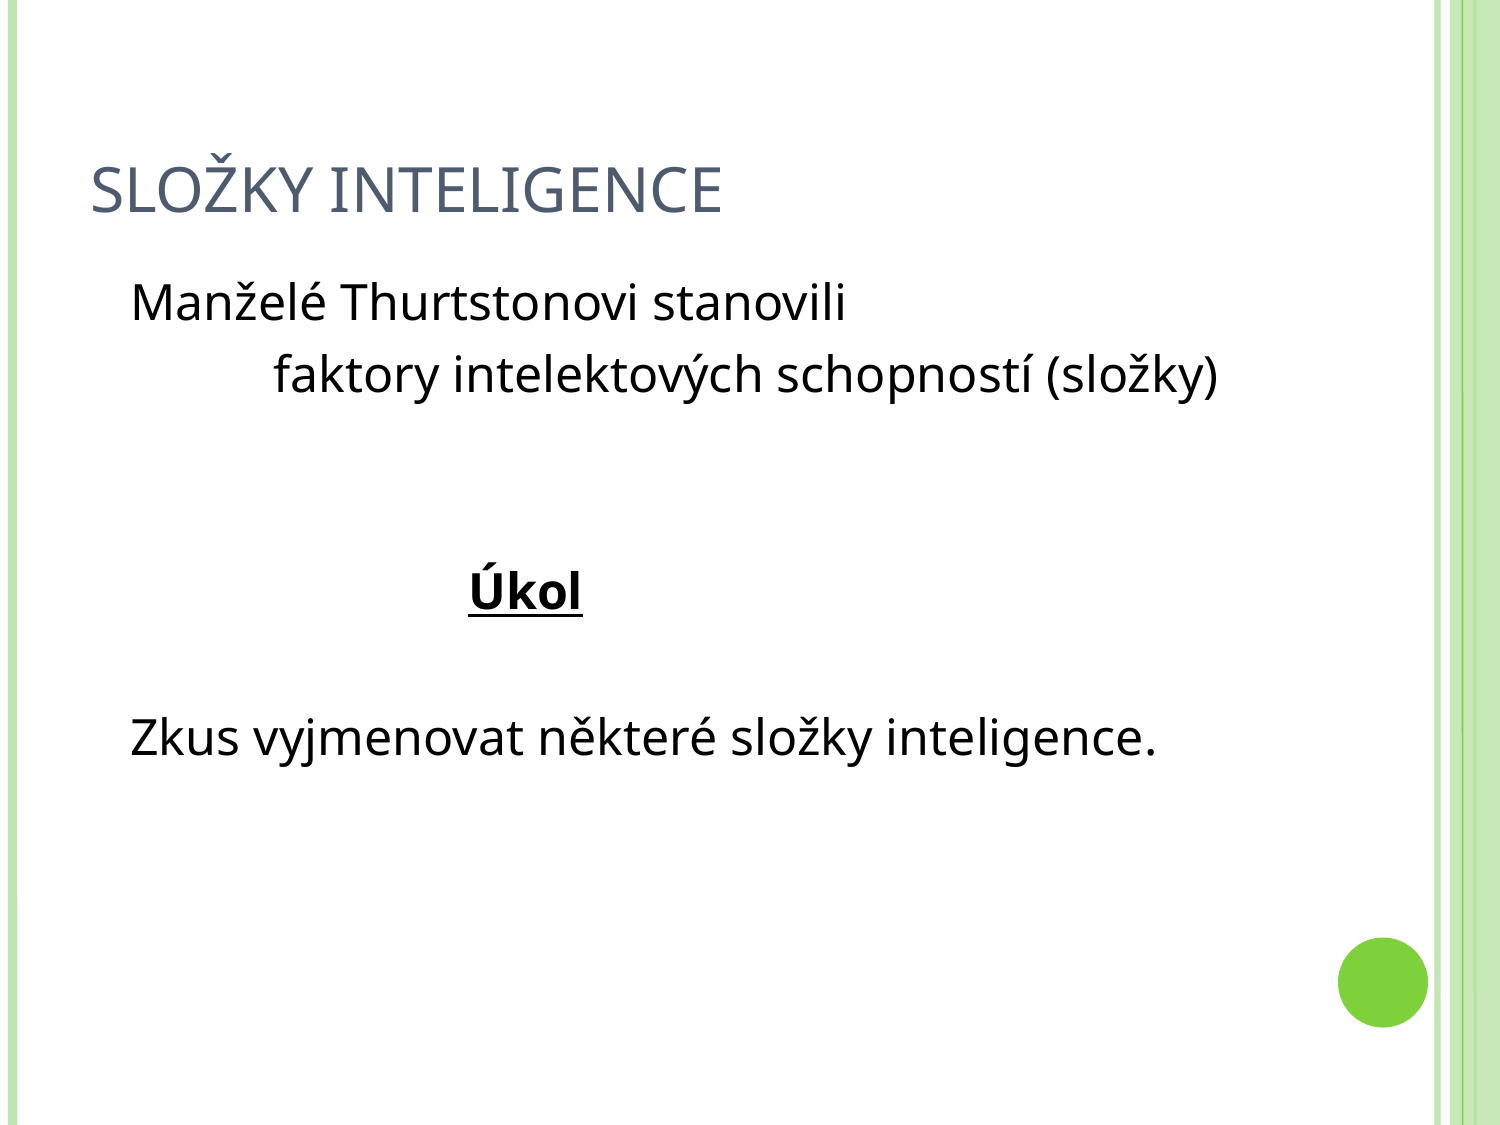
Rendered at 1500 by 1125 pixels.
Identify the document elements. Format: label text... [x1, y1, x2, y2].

title Složky inteligence [75, 45, 1300, 233]
list Manželé Thurtstonovi stanovili faktory intelektových schopností (složky) Úkol Zkus vyjmenovat některé složky inteligence. [70, 262, 1301, 1032]
